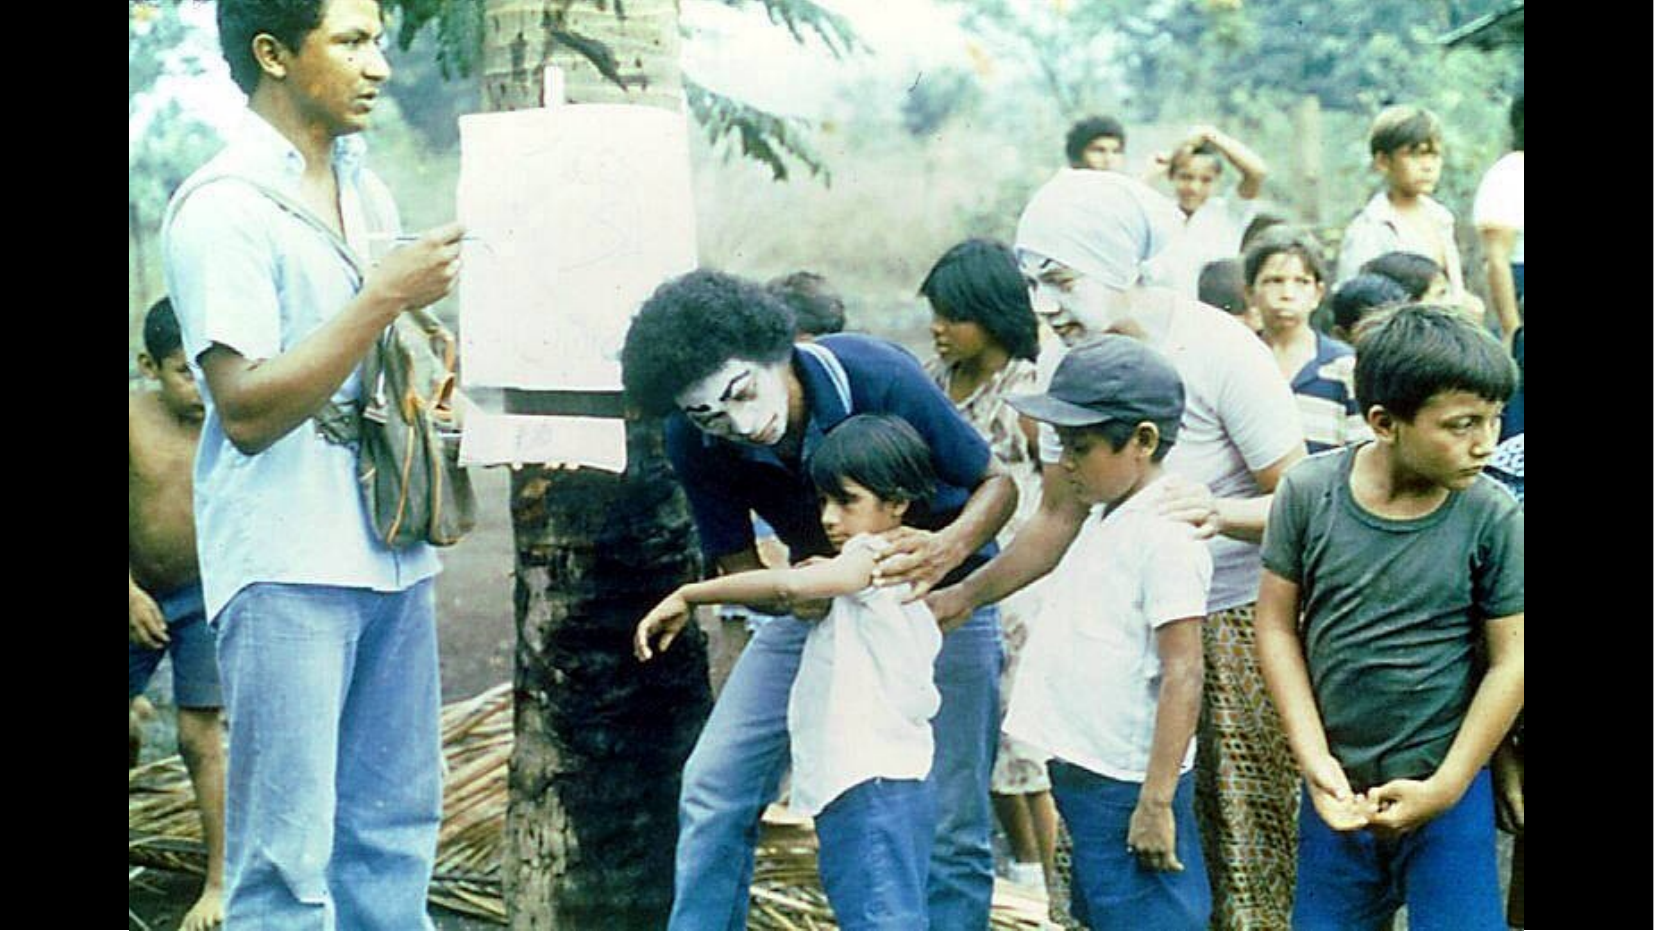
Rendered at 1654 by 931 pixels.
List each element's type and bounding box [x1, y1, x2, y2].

picture [129, 0, 1524, 931]
